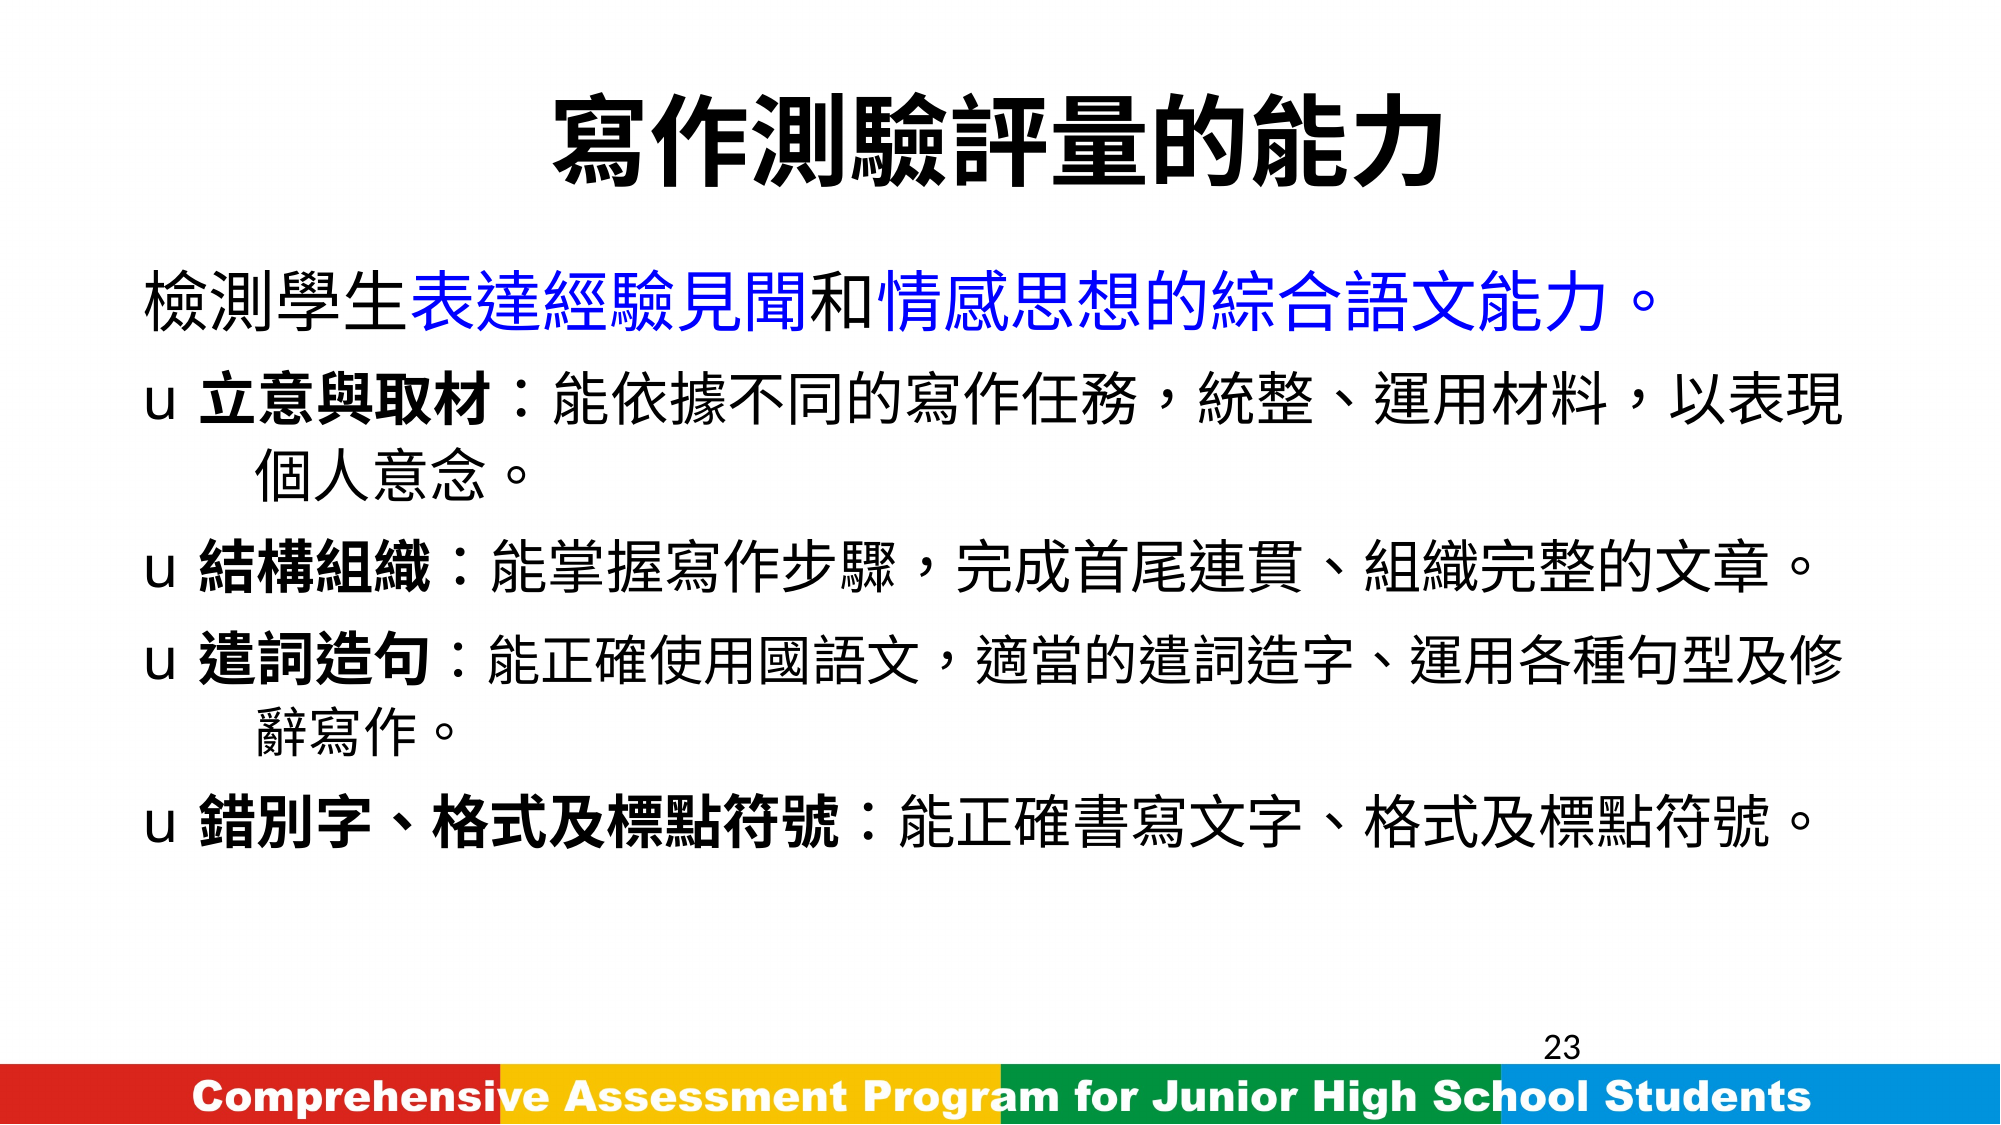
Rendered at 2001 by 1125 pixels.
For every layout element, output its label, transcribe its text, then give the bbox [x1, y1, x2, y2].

text_box 23 [1528, 1014, 1995, 1075]
list 檢測學生表達經驗見聞和情感思想的綜合語文能力。 立意與取材：能依據不同的寫作任務，統整、運用材料，以表現個人意念。 結構組織：能掌握寫作步驟，完成首尾連貫、組織完整的文章。 遣詞造句：能正確使用國語文，適當的遣詞造字、運用各種句型及修辭寫作。 錯別字、格式及標點符號：能正確書寫文字、格式及標點符號。 [127, 261, 1860, 1084]
title 寫作測驗評量的能力 [99, 45, 1900, 233]
